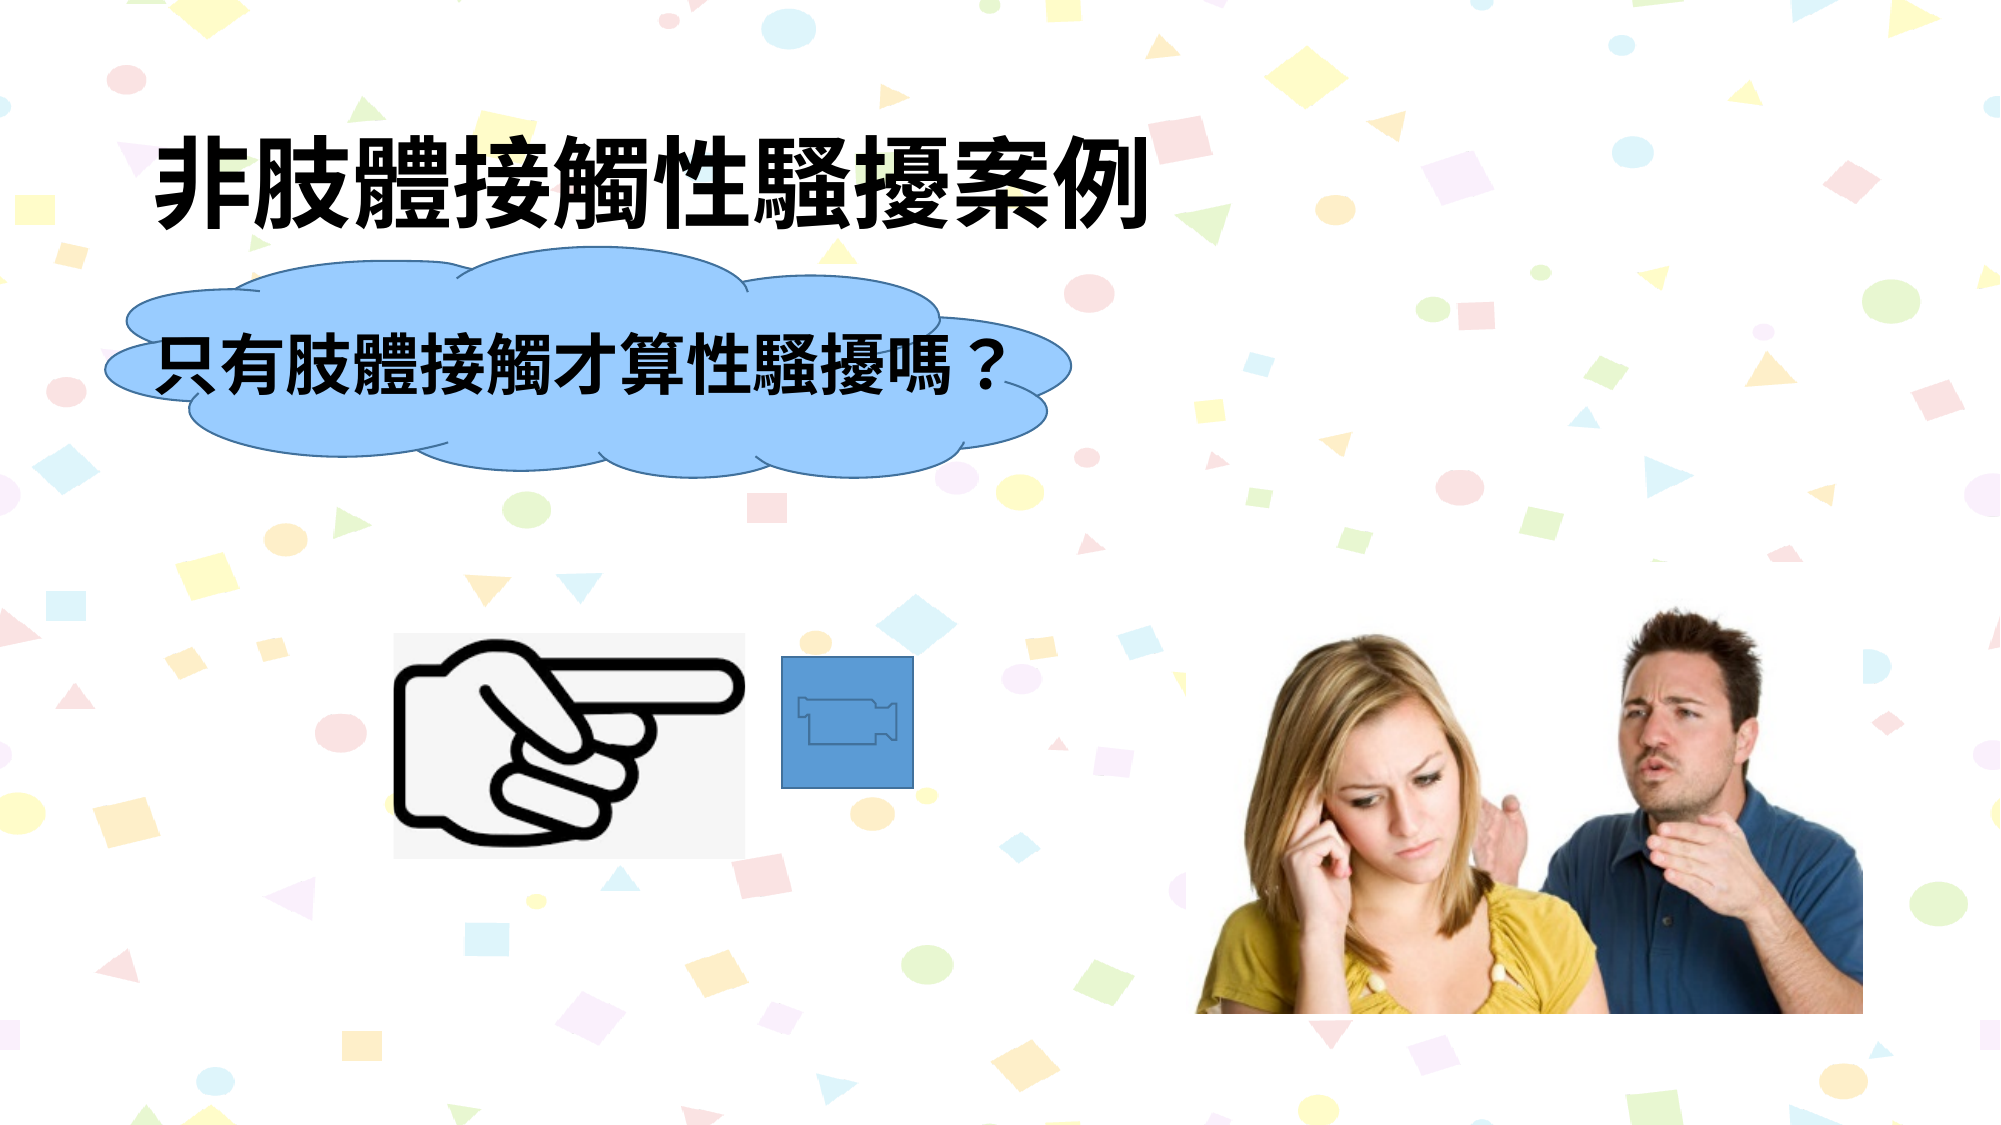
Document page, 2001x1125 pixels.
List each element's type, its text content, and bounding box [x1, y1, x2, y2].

text_box [126, 306, 137, 336]
title 非肢體接觸性騷擾案例 [137, 59, 1863, 278]
text_box [152, 278, 927, 299]
text_box [105, 346, 137, 394]
text_box [782, 657, 913, 789]
list 只有肢體接觸才算性騷擾嗎？ [137, 299, 1863, 1014]
picture [1186, 562, 1863, 1014]
picture [393, 633, 746, 859]
